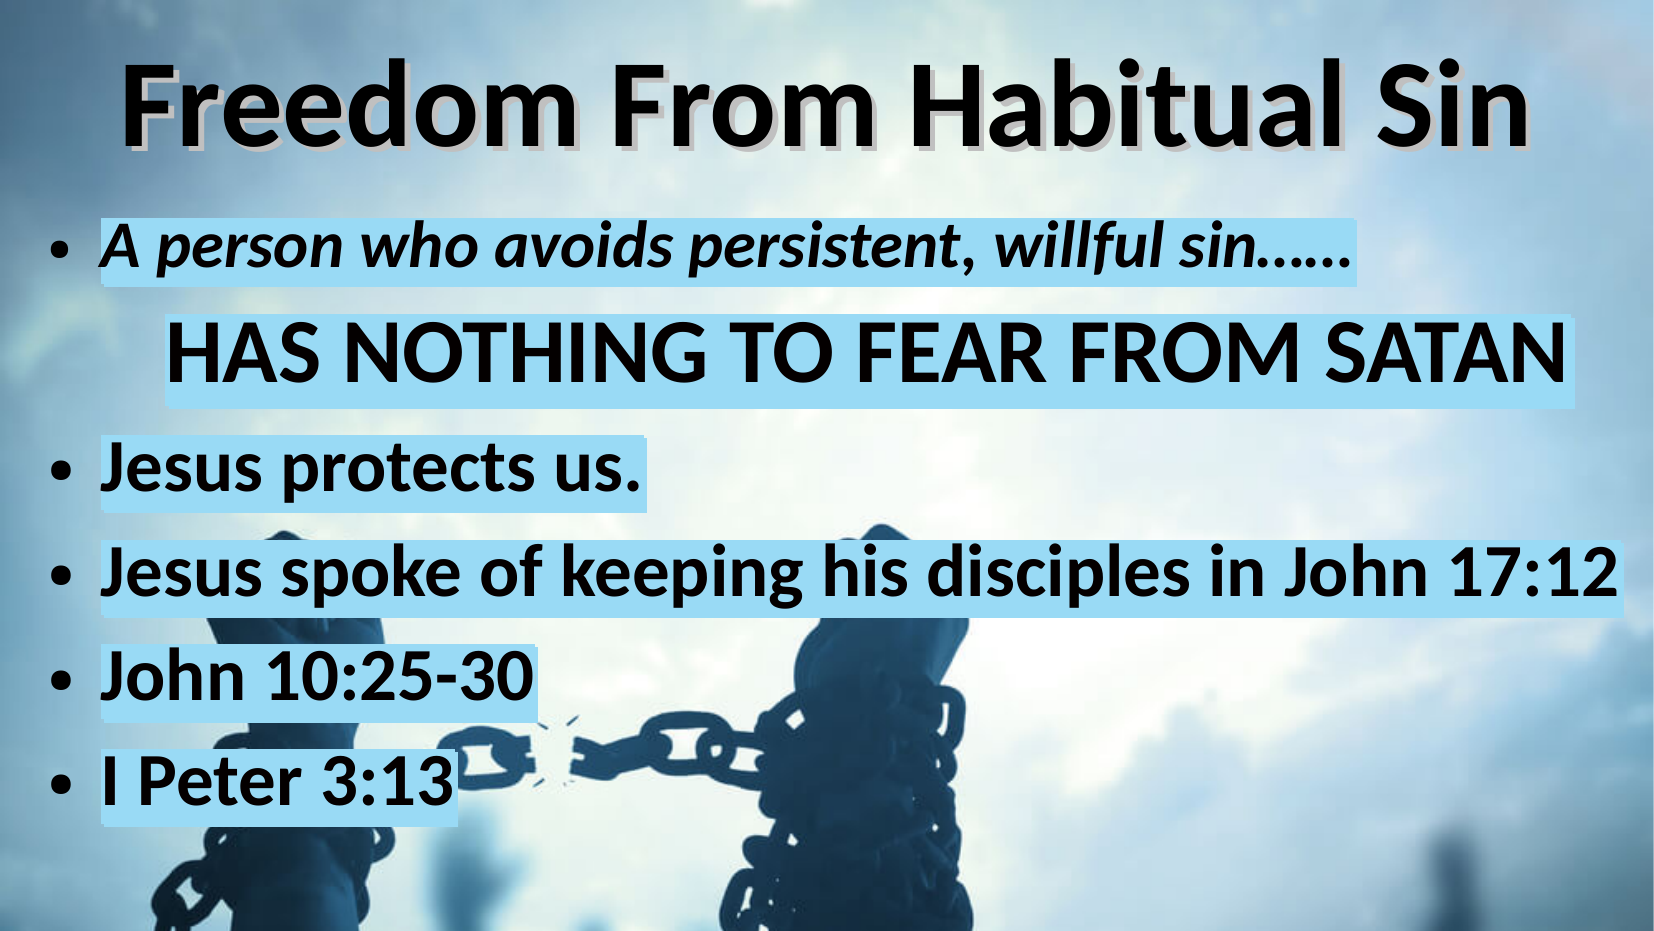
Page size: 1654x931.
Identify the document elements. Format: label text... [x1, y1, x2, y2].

title Freedom From Habitual Sin [82, 37, 1571, 193]
list A person who avoids persistent, willful sin…… HAS NOTHING TO FEAR FROM SATAN Jesus protects us. Jesus spoke of keeping his disciples in John 17:12 John 10:25-30 I Peter 3:13 [30, 217, 1636, 901]
picture [0, 0, 1654, 931]
